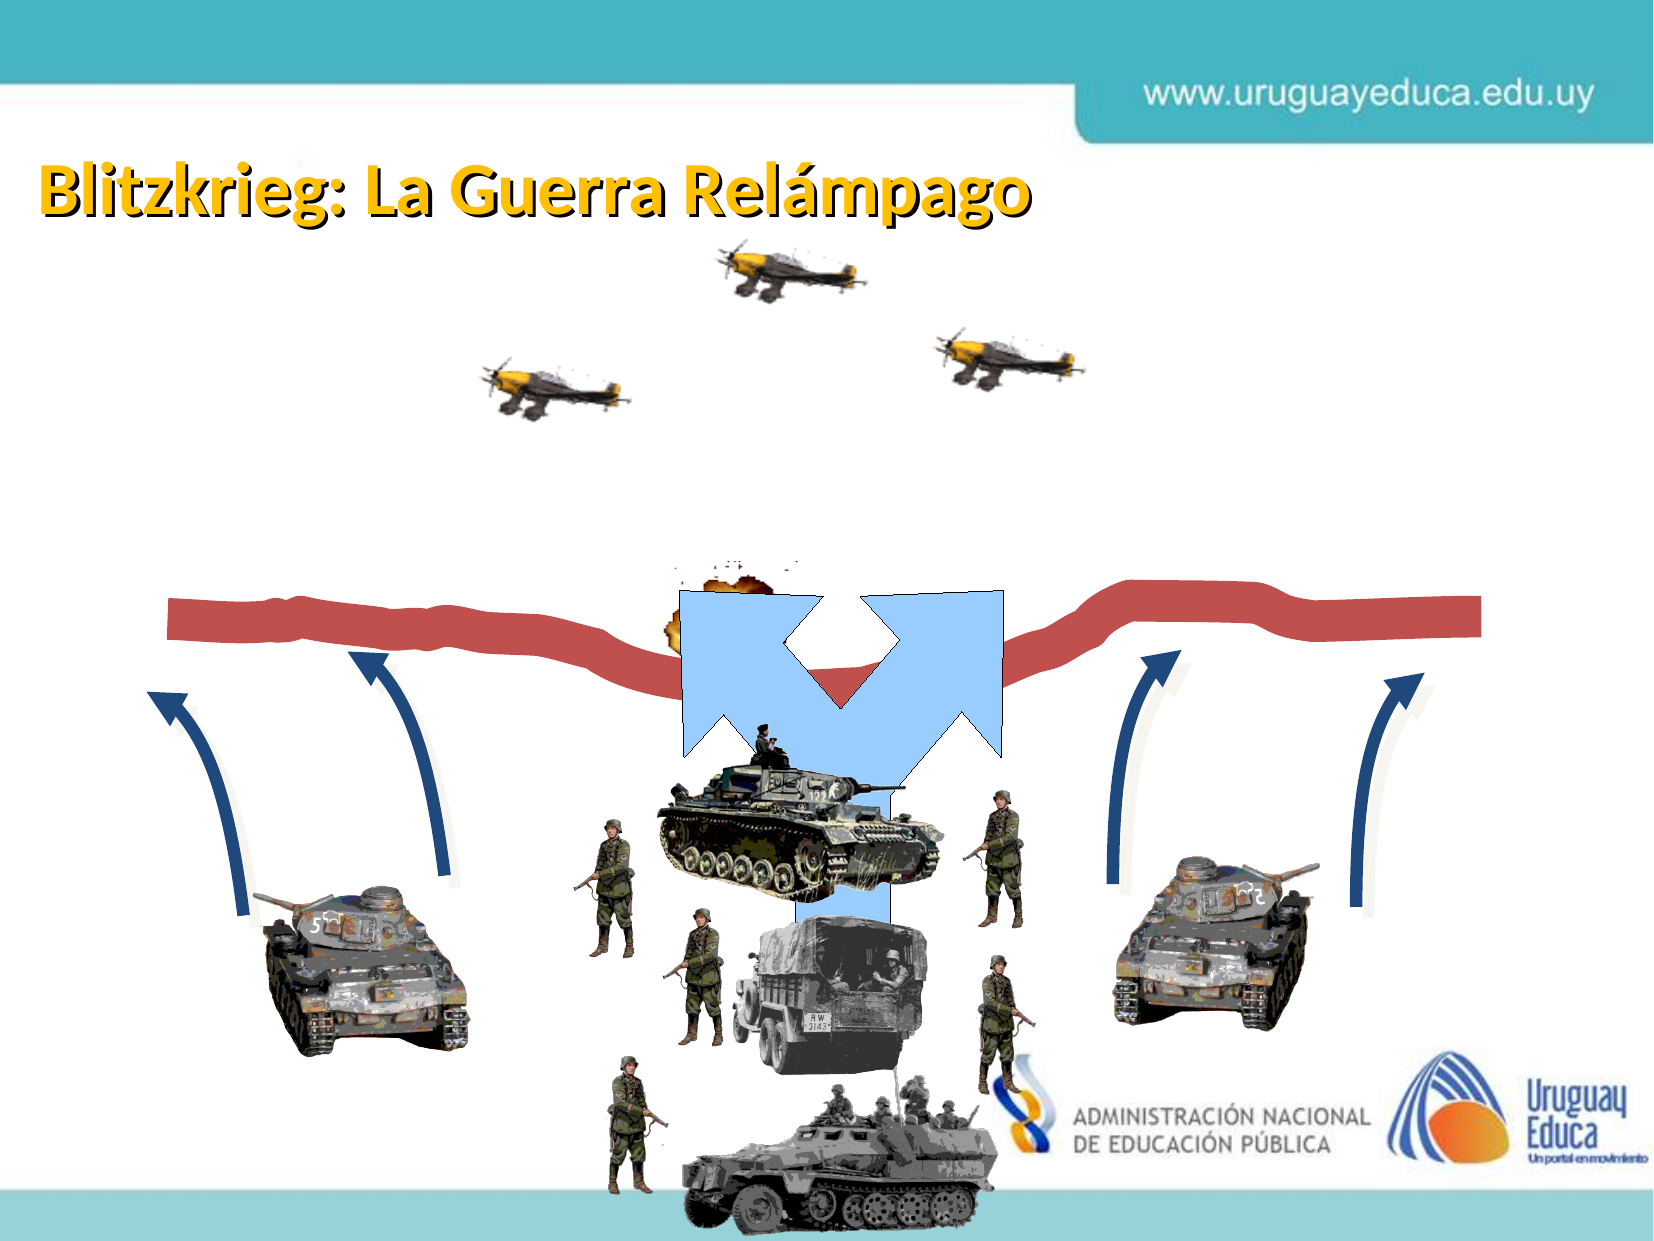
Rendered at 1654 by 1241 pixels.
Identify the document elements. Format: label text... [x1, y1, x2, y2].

picture [0, 0, 1654, 1241]
text_box [860, 590, 1004, 758]
title Blitzkrieg: La Guerra Relámpago [0, 88, 1072, 281]
text_box [679, 590, 824, 704]
